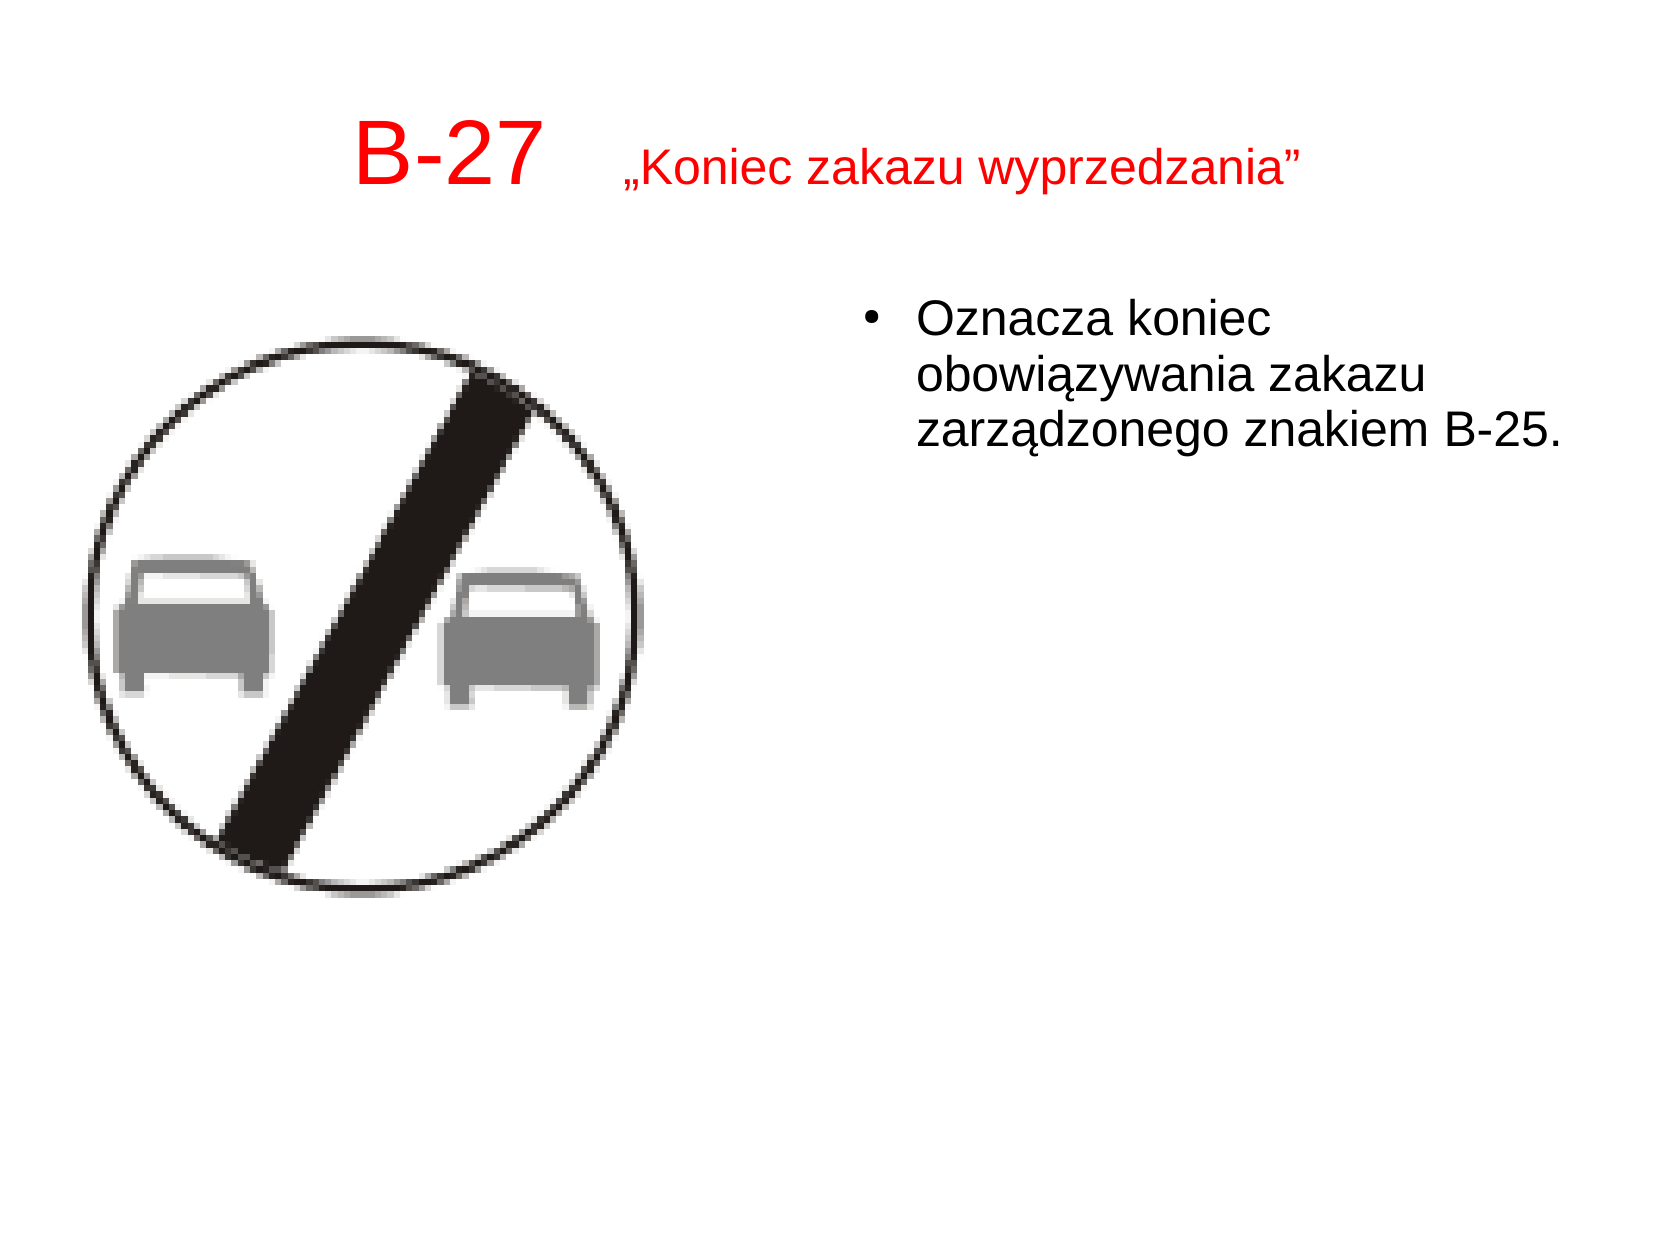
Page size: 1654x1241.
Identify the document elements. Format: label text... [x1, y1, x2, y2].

picture [82, 336, 644, 898]
list Oznacza koniec obowiązywania zakazu zarządzonego znakiem B-25. [845, 290, 1572, 1094]
title B-27 „Koniec zakazu wyprzedzania” [82, 56, 1571, 250]
